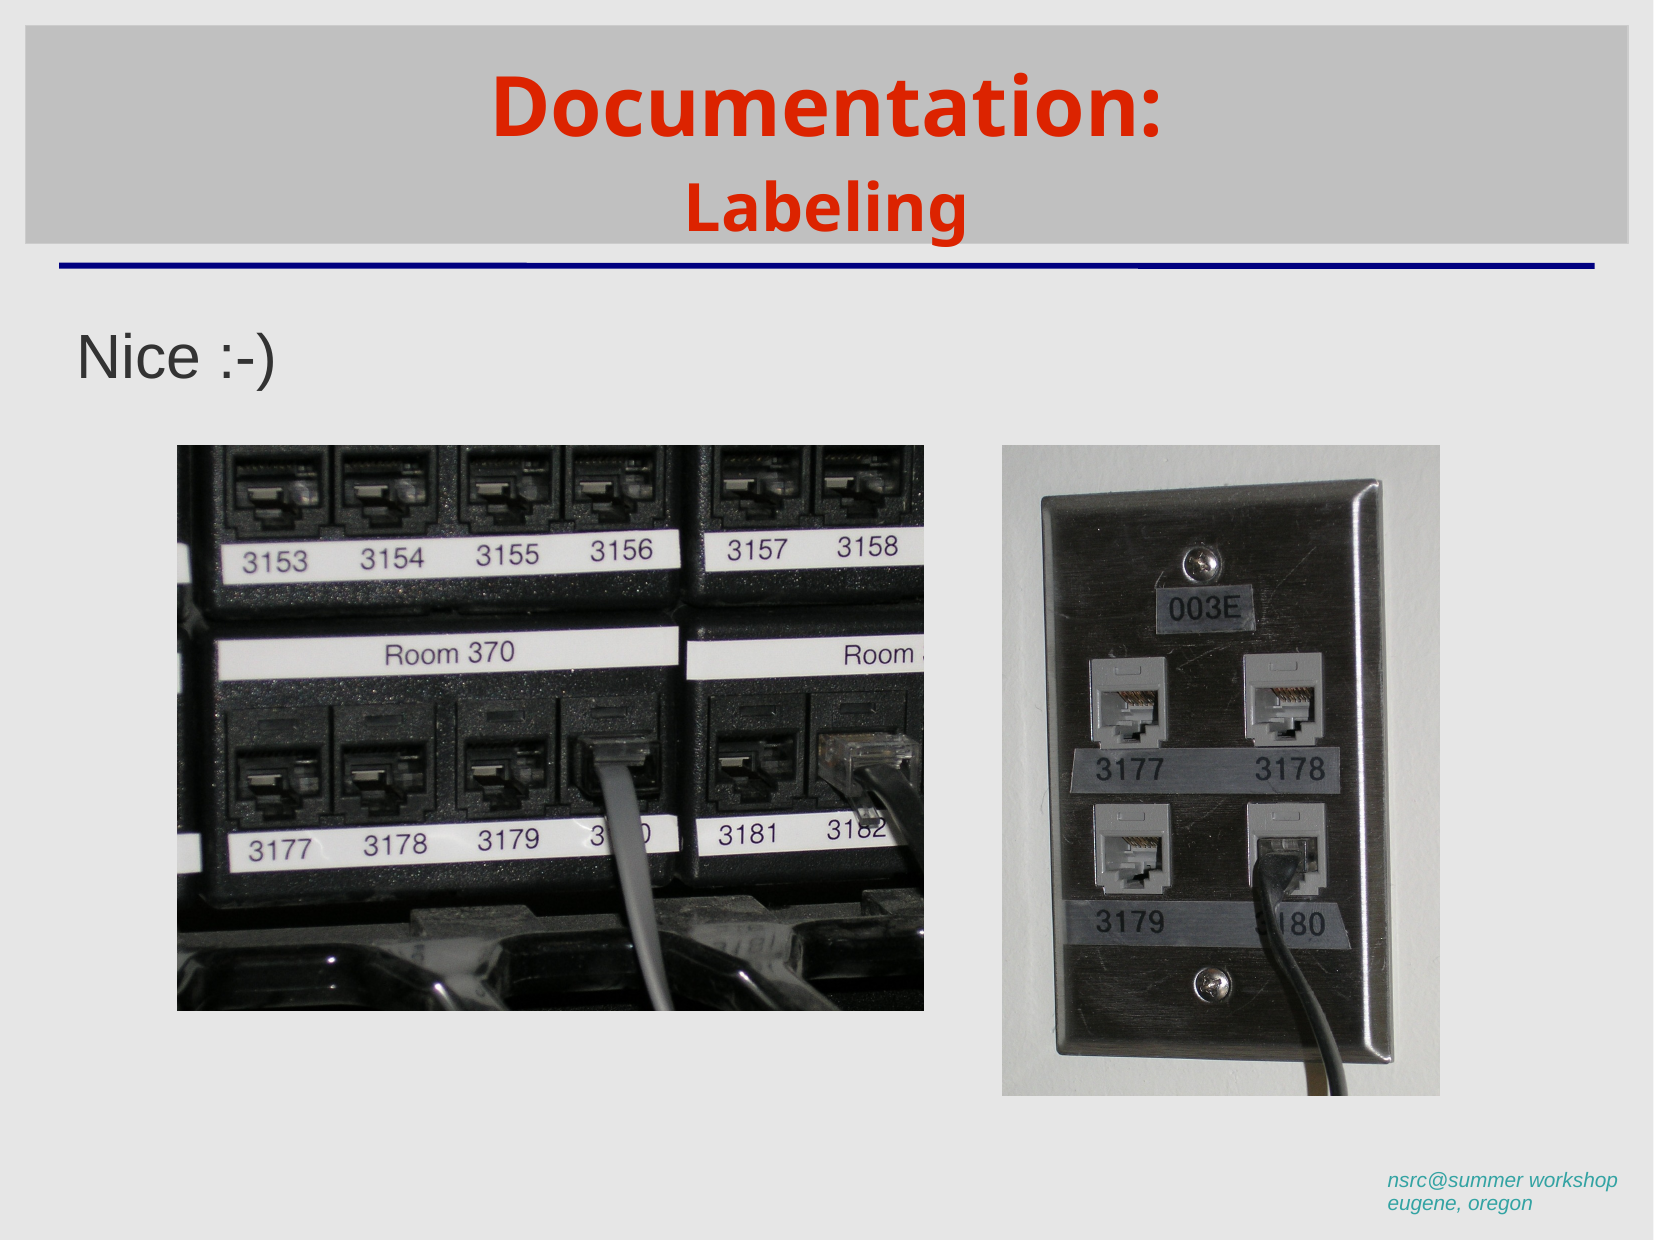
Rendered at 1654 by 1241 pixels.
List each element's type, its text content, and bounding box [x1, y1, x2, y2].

picture [1002, 445, 1440, 1096]
title Documentation: Labeling [121, 53, 1532, 245]
picture [177, 445, 924, 1011]
list Nice :-) [59, 322, 1593, 1131]
